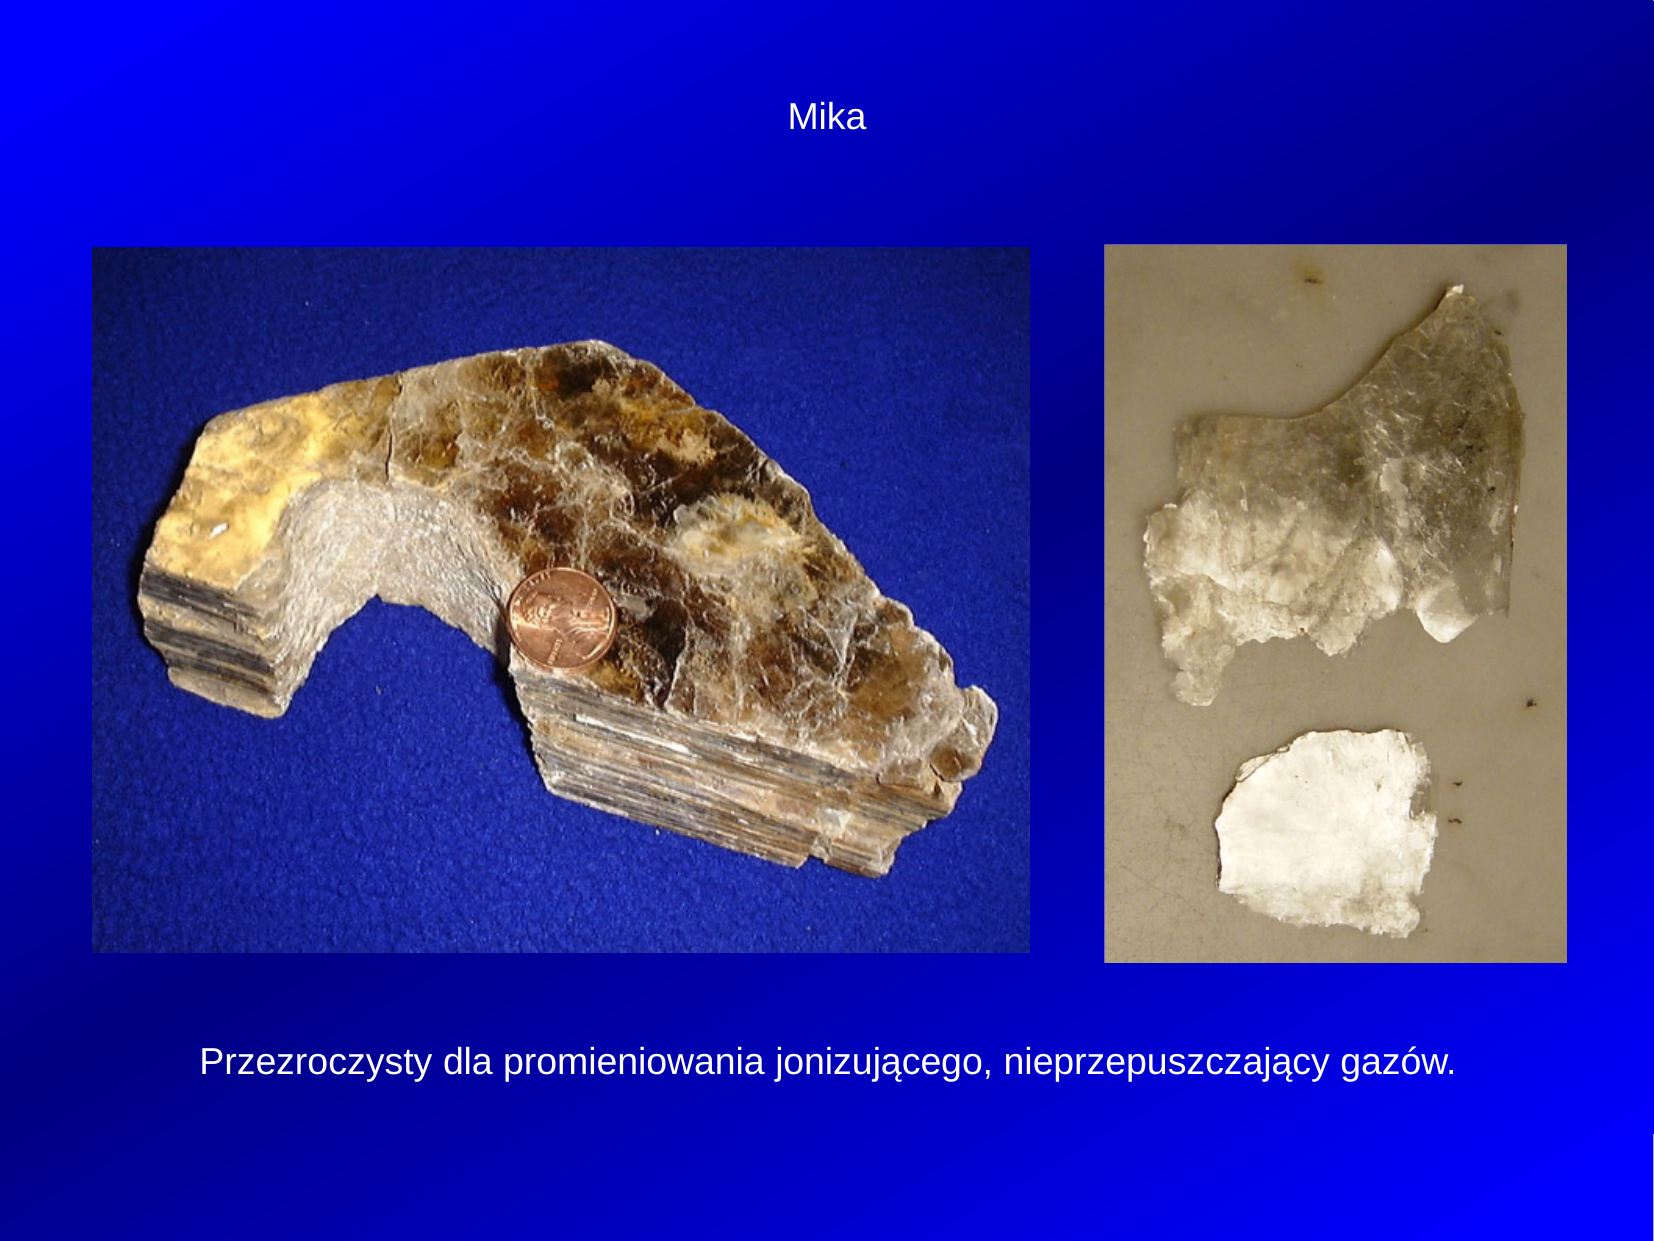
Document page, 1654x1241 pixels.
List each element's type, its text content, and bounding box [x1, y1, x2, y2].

text_box Mika [772, 88, 882, 146]
text_box Przezroczysty dla promieniowania jonizującego, nieprzepuszczający gazów. [184, 1033, 1473, 1091]
picture [1104, 244, 1567, 963]
picture [92, 247, 1030, 953]
